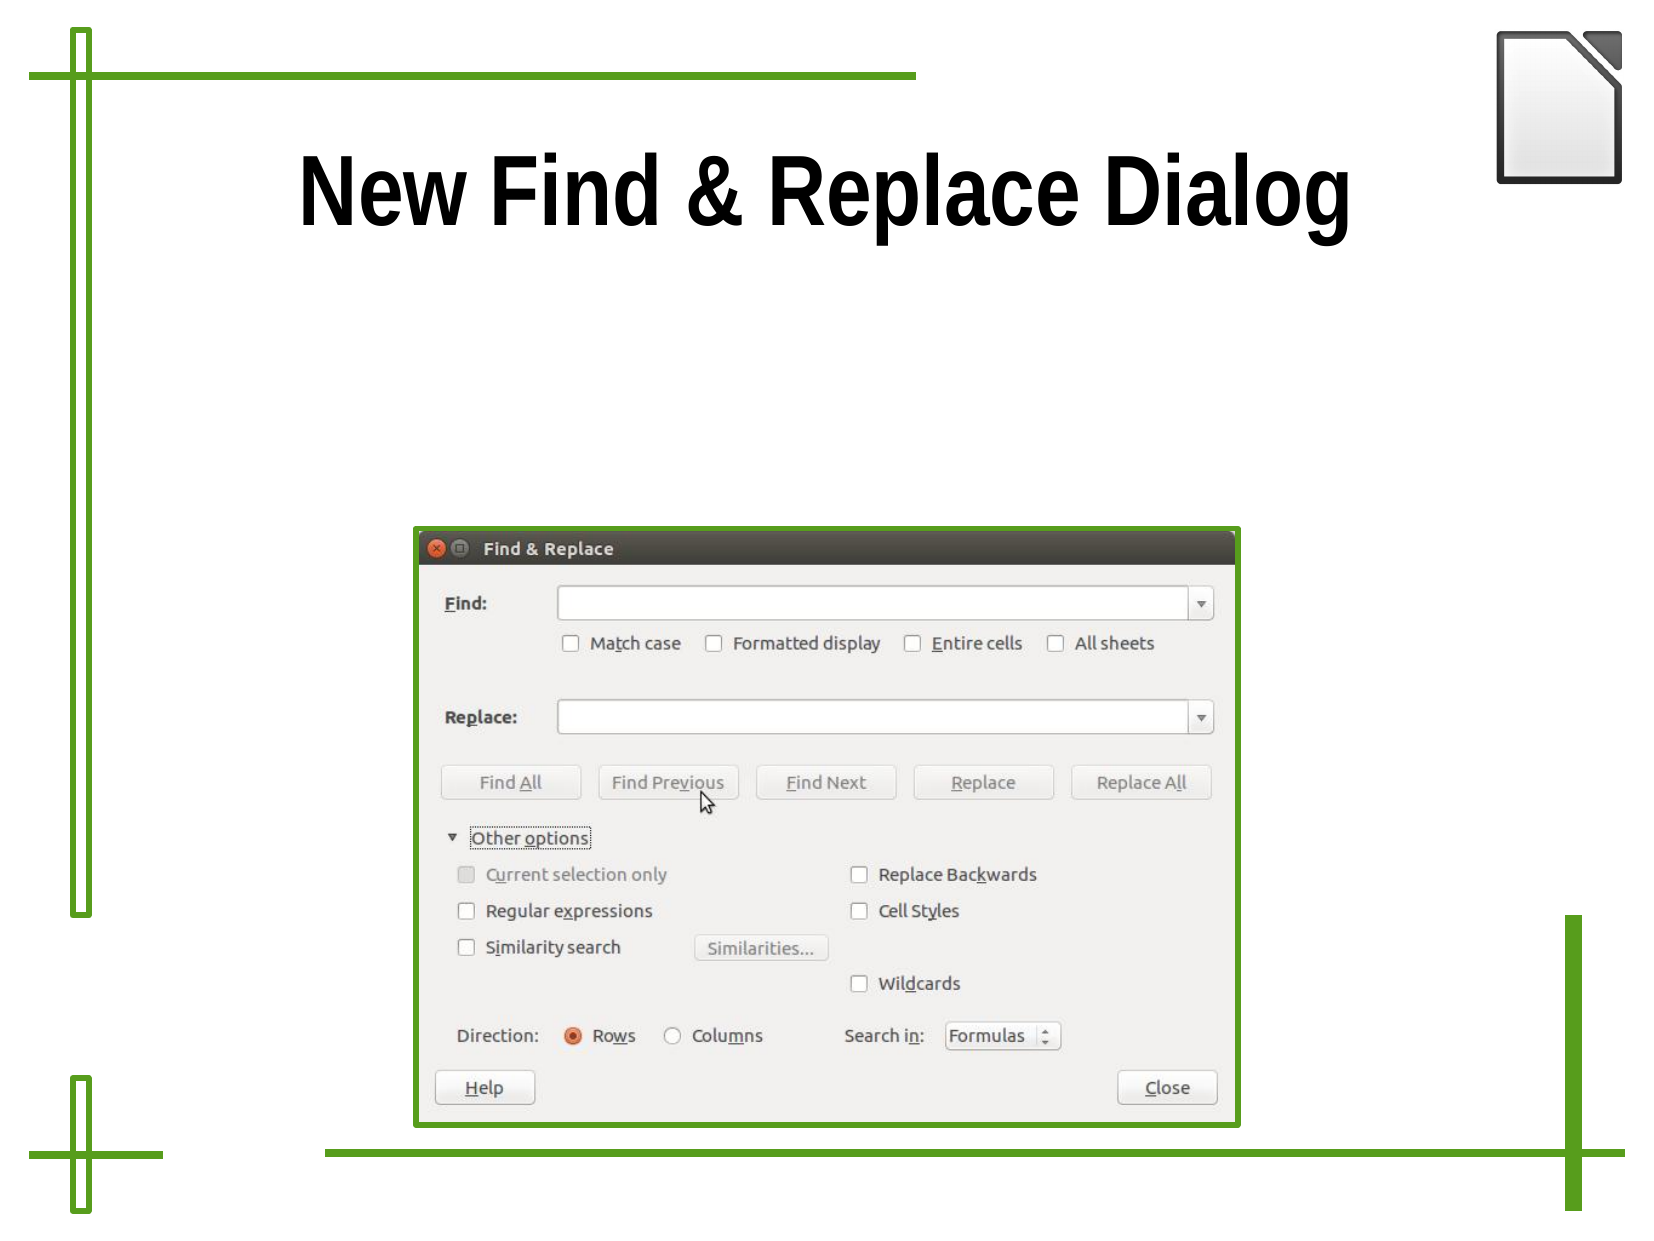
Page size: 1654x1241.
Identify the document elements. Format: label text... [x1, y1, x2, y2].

picture [1494, 29, 1624, 186]
title New Find & Replace Dialog [118, 118, 1536, 260]
picture [418, 531, 1235, 1123]
